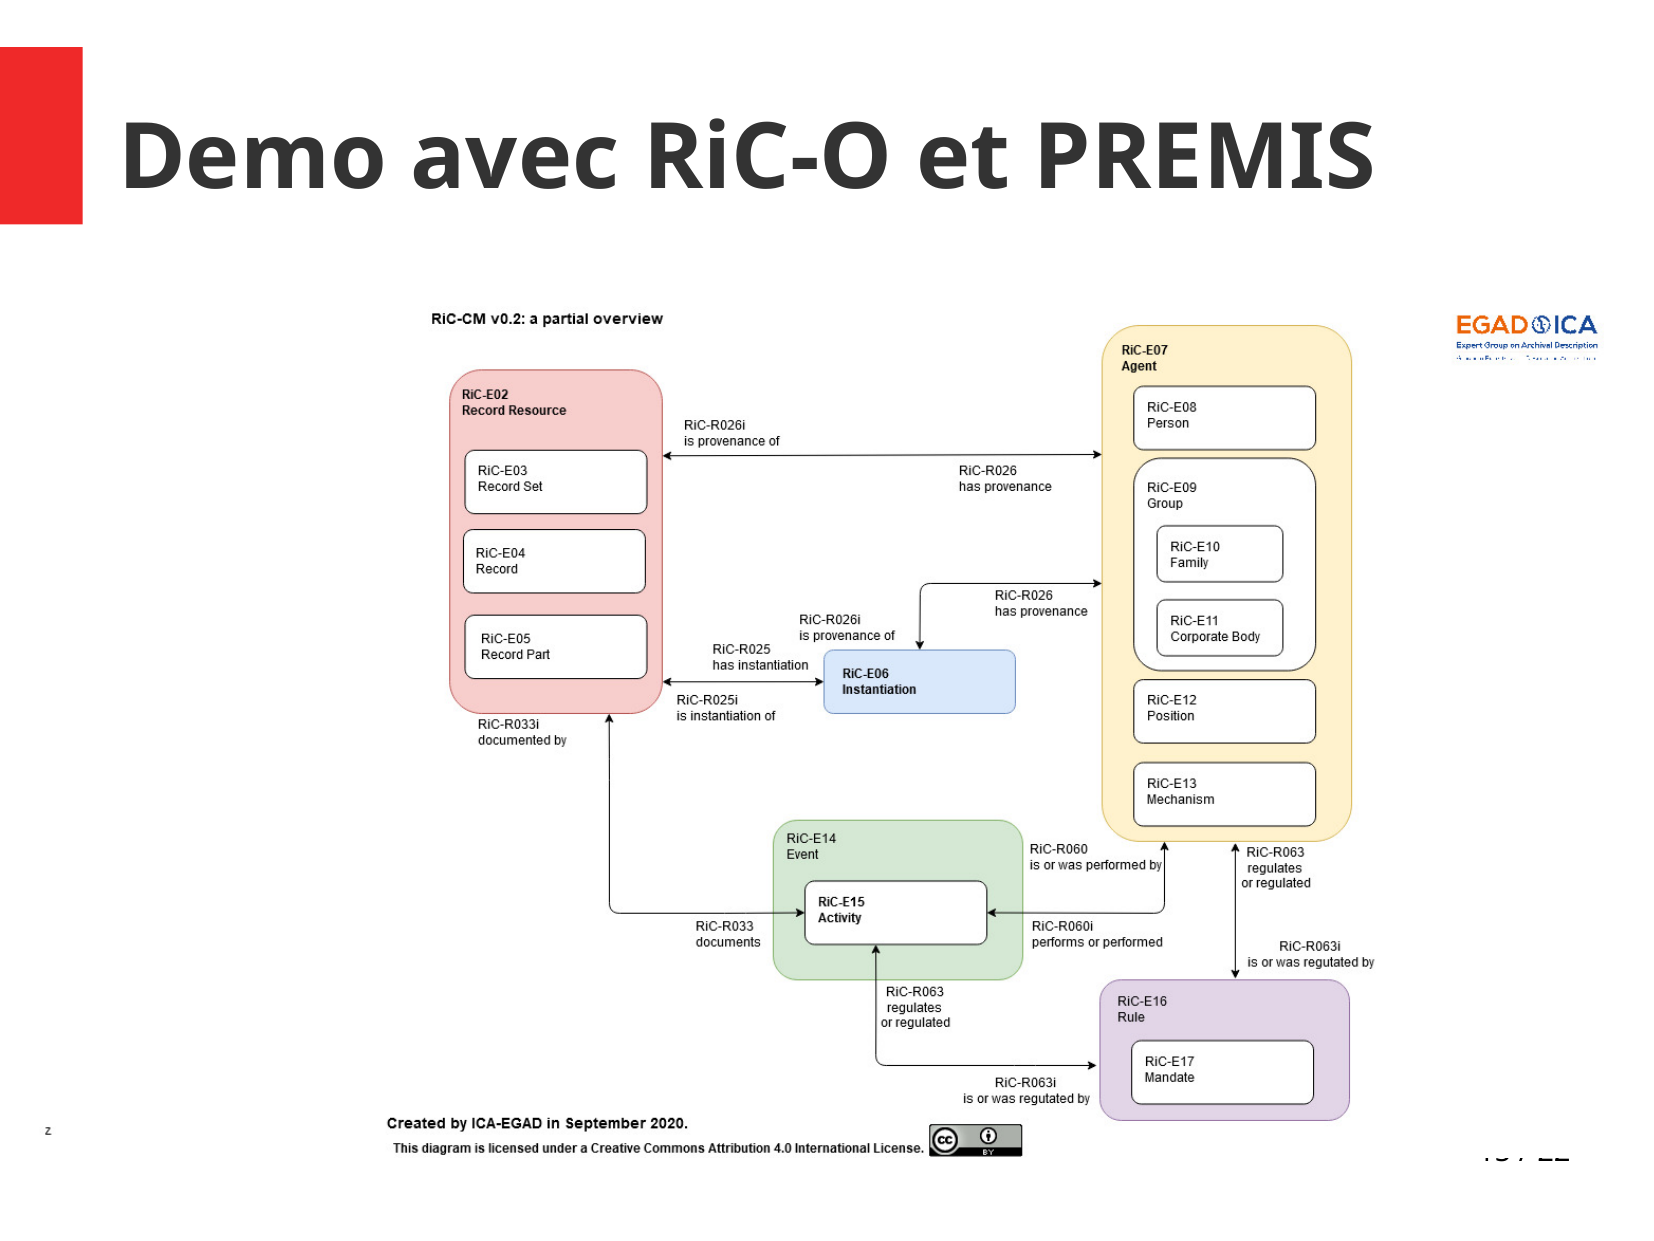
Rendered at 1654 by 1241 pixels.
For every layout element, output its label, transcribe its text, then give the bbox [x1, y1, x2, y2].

picture [39, 306, 1607, 1158]
title Demo avec RiC-O et PREMIS [118, 49, 1571, 257]
